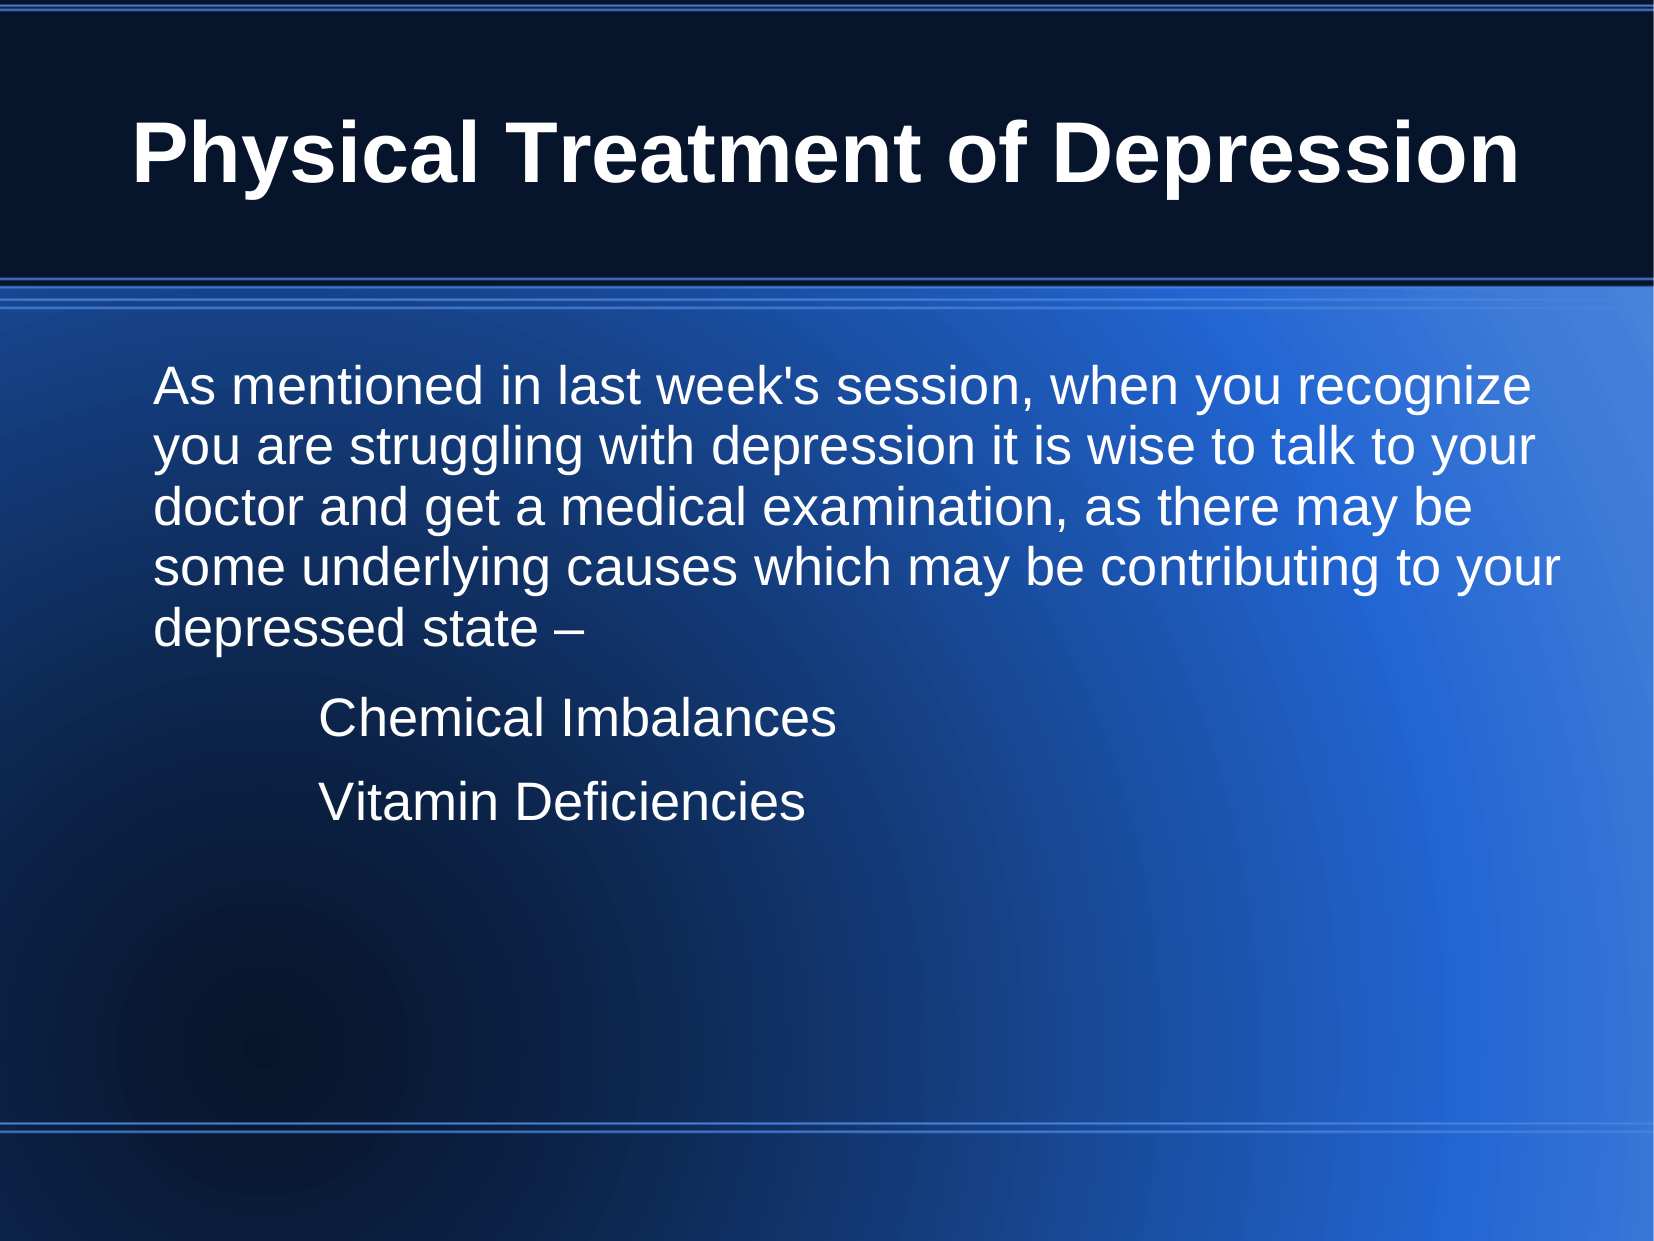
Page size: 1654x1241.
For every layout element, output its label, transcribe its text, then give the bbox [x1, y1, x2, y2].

list As mentioned in last week's session, when you recognize you are struggling with depression it is wise to talk to your doctor and get a medical examination, as there may be some underlying causes which may be contributing to your depressed state – Chemical Imbalances Vitamin Deficiencies [82, 355, 1571, 1058]
title Physical Treatment of Depression [82, 49, 1571, 257]
picture [0, 0, 1654, 1241]
